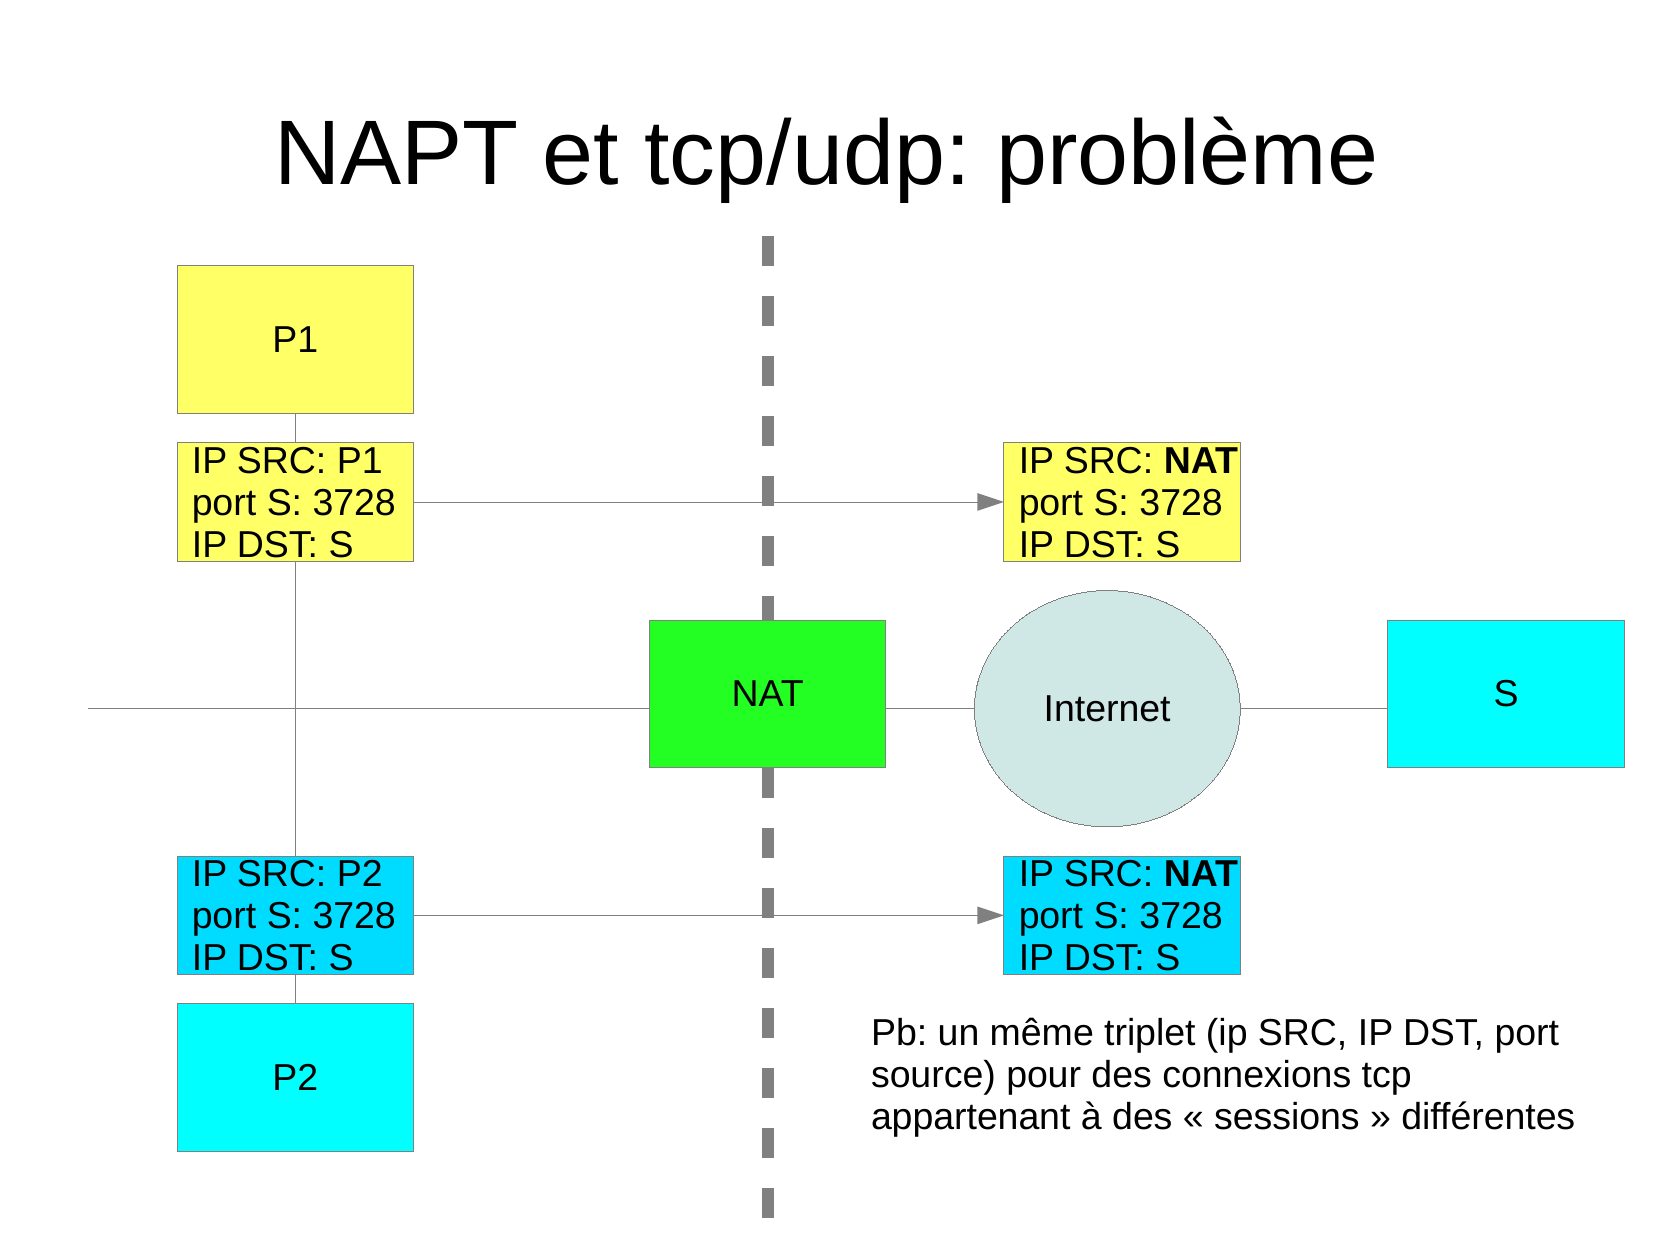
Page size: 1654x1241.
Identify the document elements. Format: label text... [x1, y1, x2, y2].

text_box IP SRC: P2 port S: 3728 IP DST: S [177, 856, 414, 975]
text_box NAT [649, 620, 886, 768]
text_box IP SRC: NAT port S: 3728 IP DST: S [1003, 442, 1241, 562]
title NAPT et tcp/udp: problème [82, 49, 1571, 257]
text_box P1 [177, 265, 414, 414]
text_box IP SRC: P1 port S: 3728 IP DST: S [177, 442, 414, 562]
text_box Internet [974, 590, 1241, 827]
text_box P2 [177, 1003, 414, 1152]
text_box IP SRC: NAT port S: 3728 IP DST: S [1003, 856, 1241, 975]
text_box Pb: un même triplet (ip SRC, IP DST, port source) pour des connexions tcp appartenant à des « sessions » différentes [856, 1003, 1625, 1145]
text_box S [1387, 620, 1625, 768]
